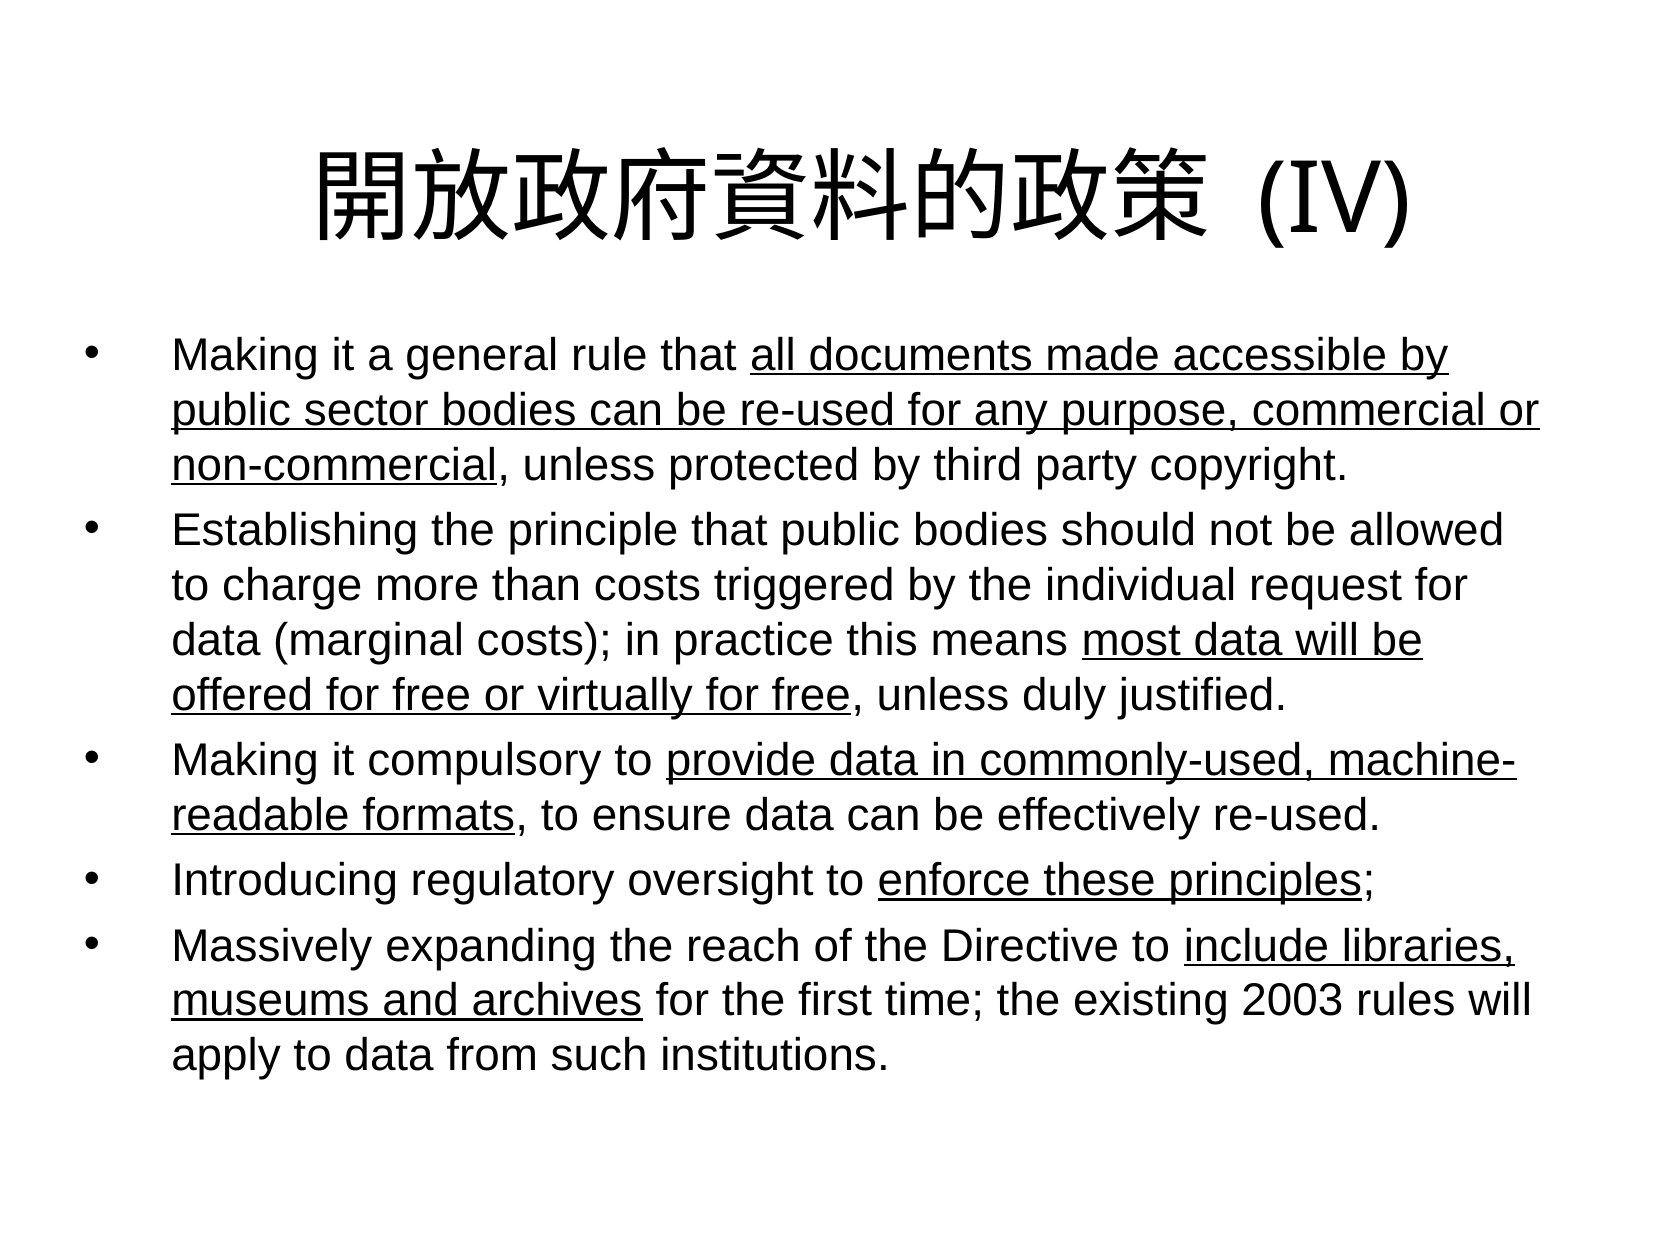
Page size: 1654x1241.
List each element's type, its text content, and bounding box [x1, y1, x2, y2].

title 開放政府資料的政策 (IV) [124, 96, 1599, 290]
list Making it a general rule that all documents made accessible by public sector bodies can be re-used for any purpose, commercial or non-commercial, unless protected by third party copyright. Establishing the principle that public bodies should not be allowed to charge more than costs triggered by the individual request for data (marginal costs); in practice this means most data will be offered for free or virtually for free, unless duly justified. Making it compulsory to provide data in commonly-used, machine-readable formats, to ensure data can be effectively re-used. Introducing regulatory oversight to enforce these principles; Massively expanding the reach of the Directive to include libraries, museums and archives for the first time; the existing 2003 rules will apply to data from such institutions. [68, 316, 1558, 1159]
